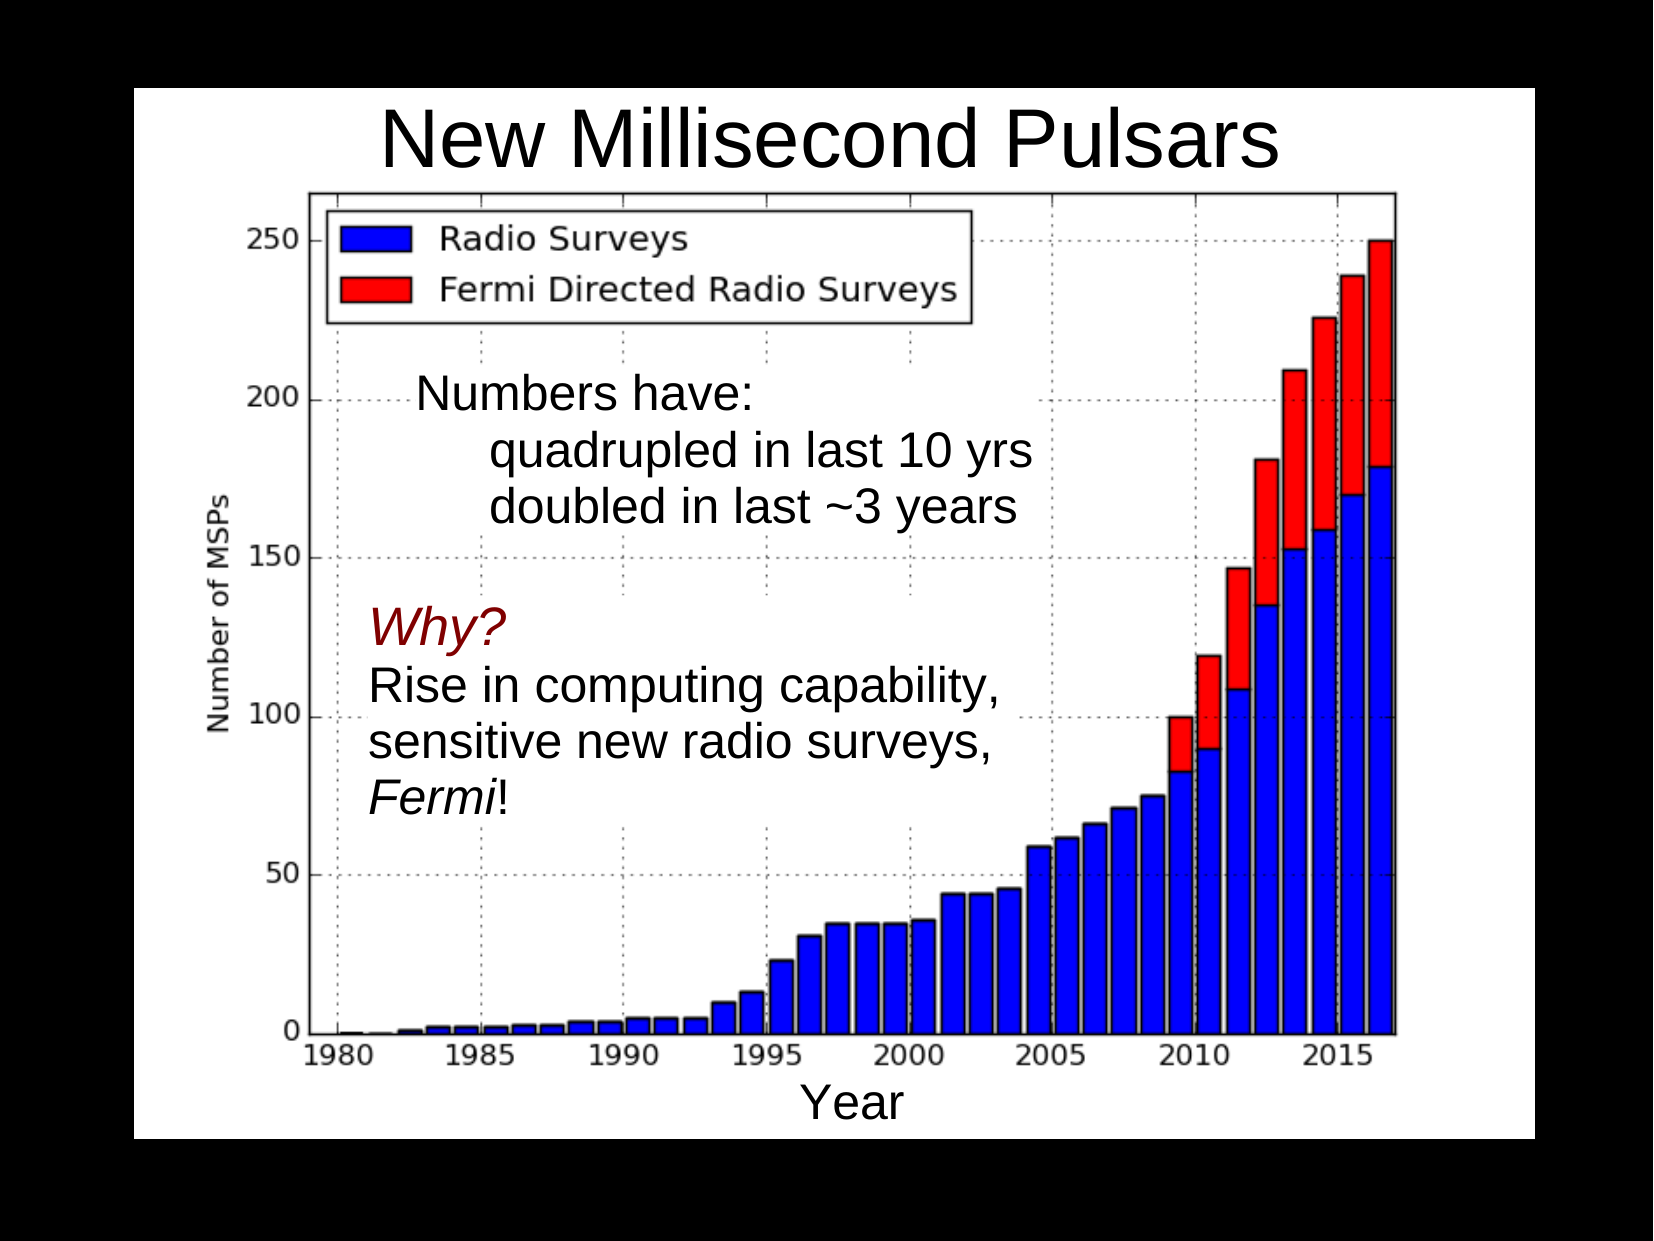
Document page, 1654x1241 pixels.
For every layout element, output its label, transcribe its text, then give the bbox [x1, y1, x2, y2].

text_box Year [799, 1073, 905, 1130]
text_box Numbers have: quadrupled in last 10 yrs doubled in last ~3 years [415, 364, 1034, 535]
title New Millisecond Pulsars [165, 88, 1496, 190]
picture [134, 88, 1535, 1139]
text_box Why? Rise in computing capability, sensitive new radio surveys, Fermi! [368, 595, 1016, 827]
